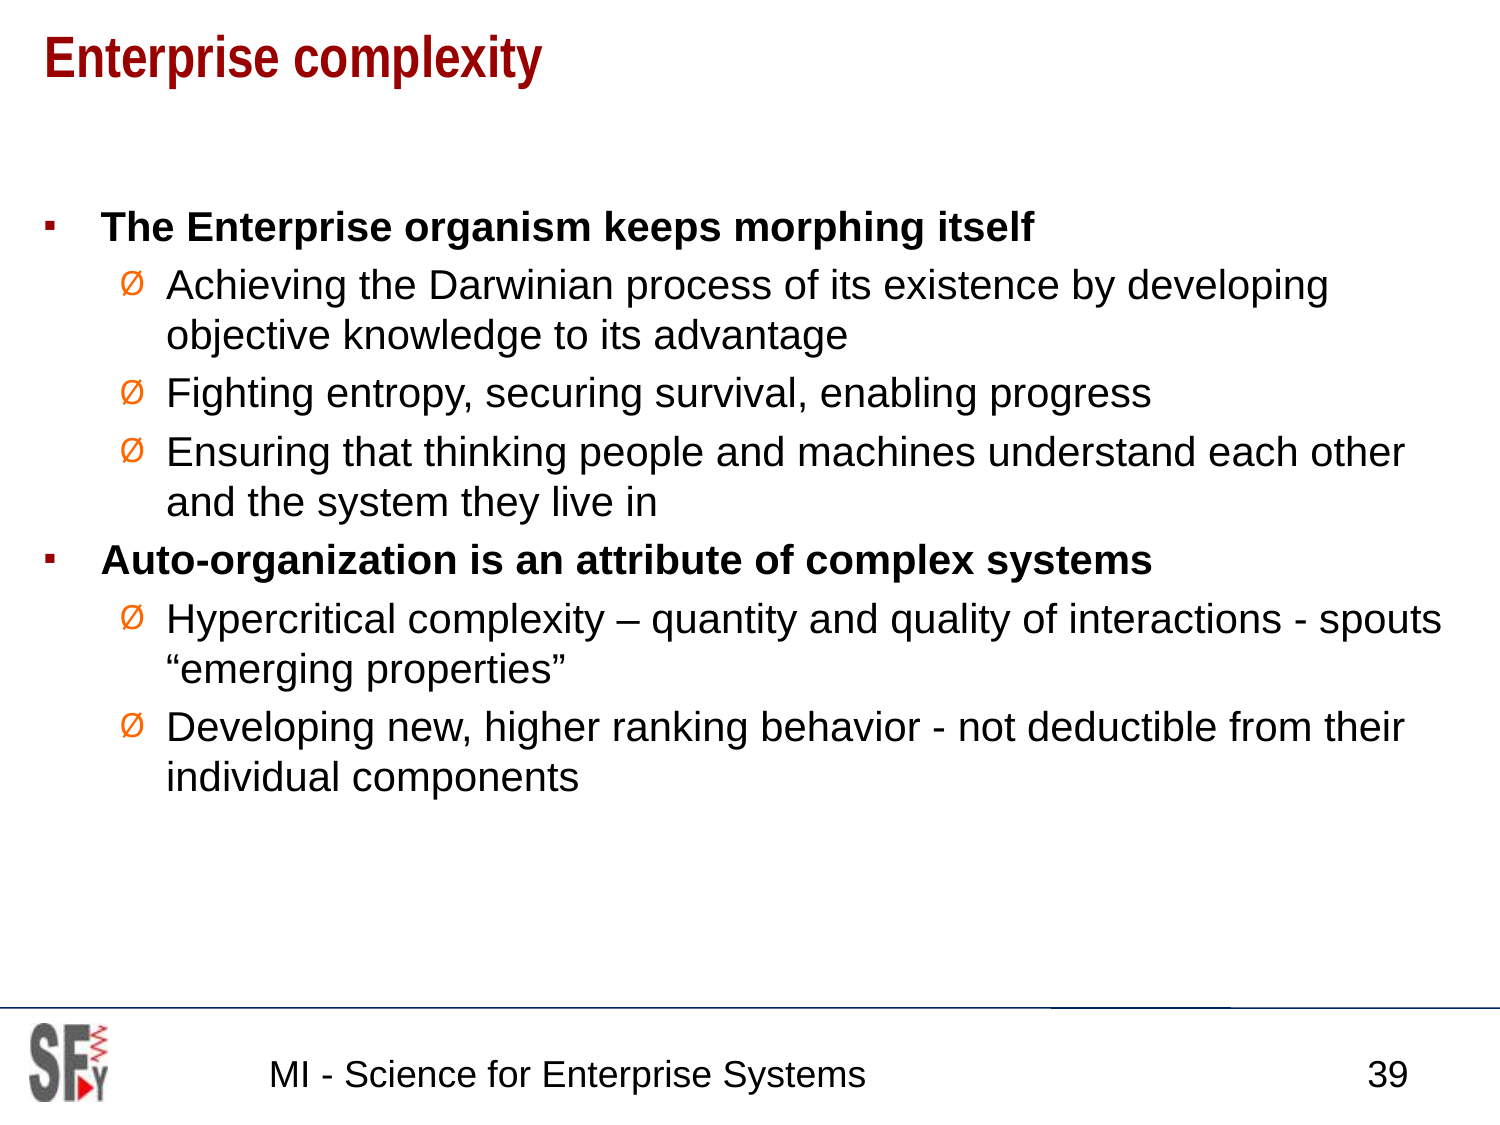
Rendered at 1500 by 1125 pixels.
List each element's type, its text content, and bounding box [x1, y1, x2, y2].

picture [29, 1023, 108, 1102]
slide_number <numéro> [1352, 1034, 1490, 1103]
footer MI - Science for Enterprise Systems [253, 1034, 1336, 1103]
title Enterprise complexity [29, 12, 1471, 138]
list The Enterprise organism keeps morphing itself Achieving the Darwinian process of its existence by developing objective knowledge to its advantage Fighting entropy, securing survival, enabling progress Ensuring that thinking people and machines understand each other and the system they live in Auto-organization is an attribute of complex systems Hypercritical complexity – quantity and quality of interactions - spouts “emerging properties” Developing new, higher ranking behavior - not deductible from their individual components [29, 184, 1471, 988]
